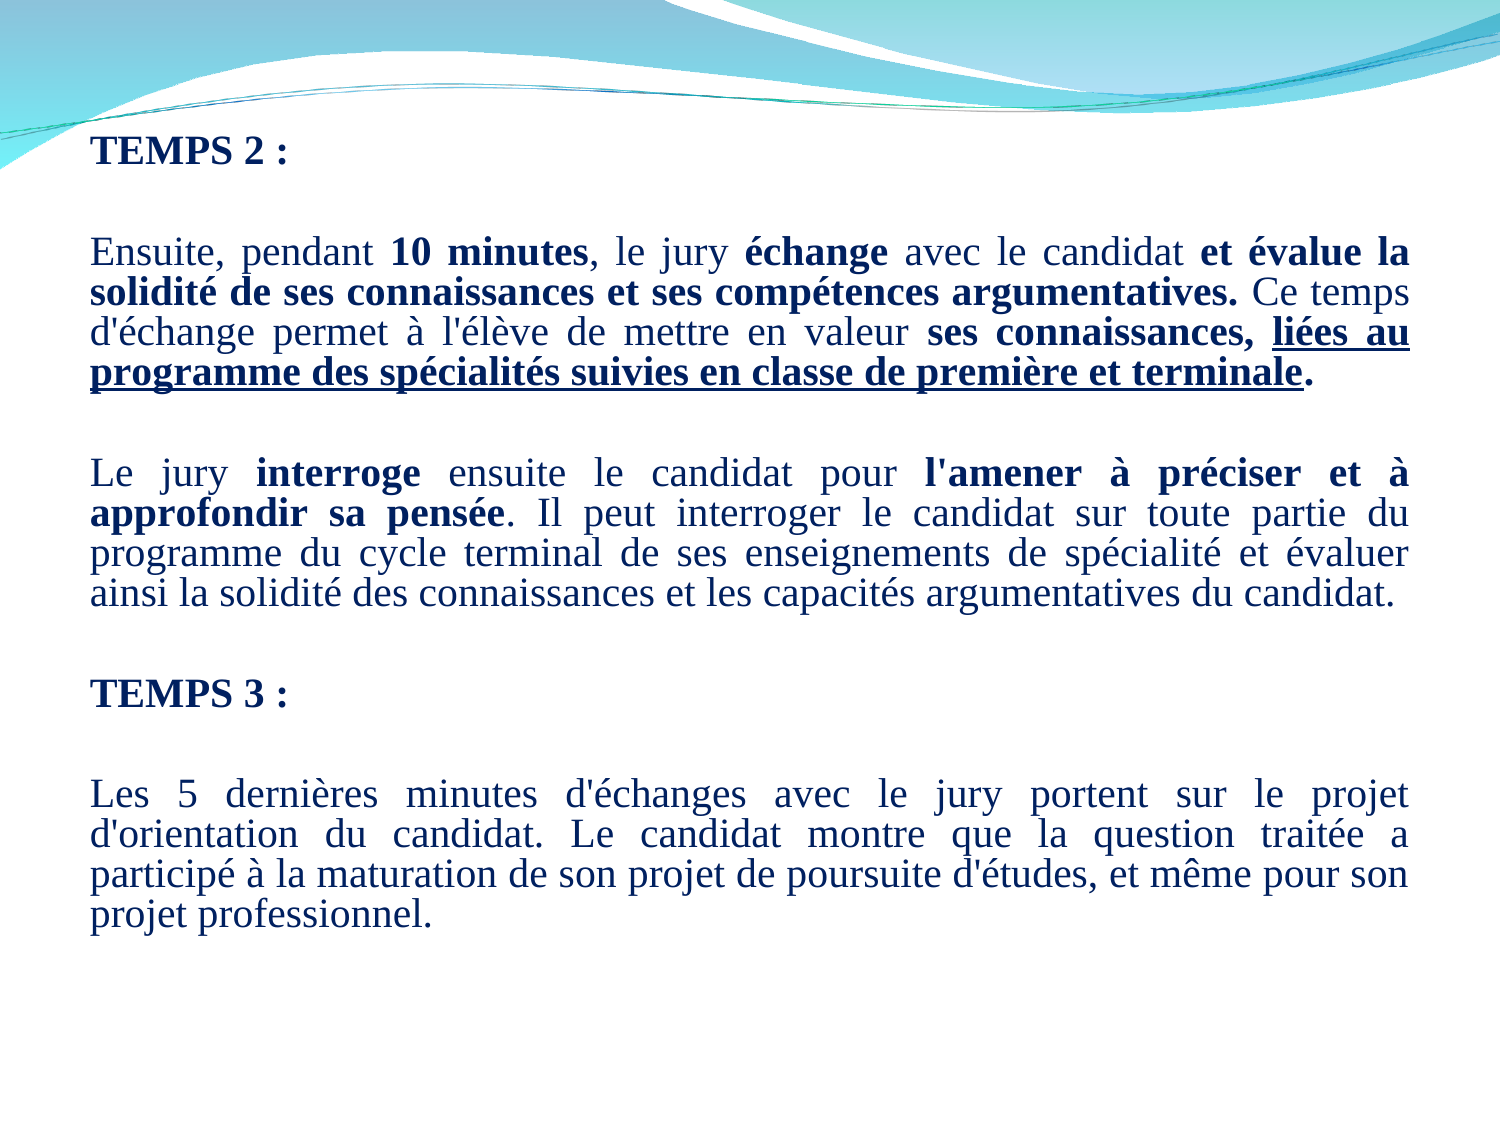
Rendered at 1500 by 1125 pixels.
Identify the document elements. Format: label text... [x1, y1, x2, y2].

picture [0, 33, 1500, 140]
list TEMPS 2 : Ensuite, pendant 10 minutes, le jury échange avec le candidat et évalue la solidité de ses connaissances et ses compétences argumentatives. Ce temps d'échange permet à l'élève de mettre en valeur ses connaissances, liées au programme des spécialités suivies en classe de première et terminale. Le jury interroge ensuite le candidat pour l'amener à préciser et à approfondir sa pensée. Il peut interroger le candidat sur toute partie du programme du cycle terminal de ses enseignements de spécialité et évaluer ainsi la solidité des connaissances et les capacités argumentatives du candidat. TEMPS 3 : Les 5 dernières minutes d'échanges avec le jury portent sur le projet d'orientation du candidat. Le candidat montre que la question traitée a participé à la maturation de son projet de poursuite d'études, et même pour son projet professionnel. [75, 125, 1426, 1038]
